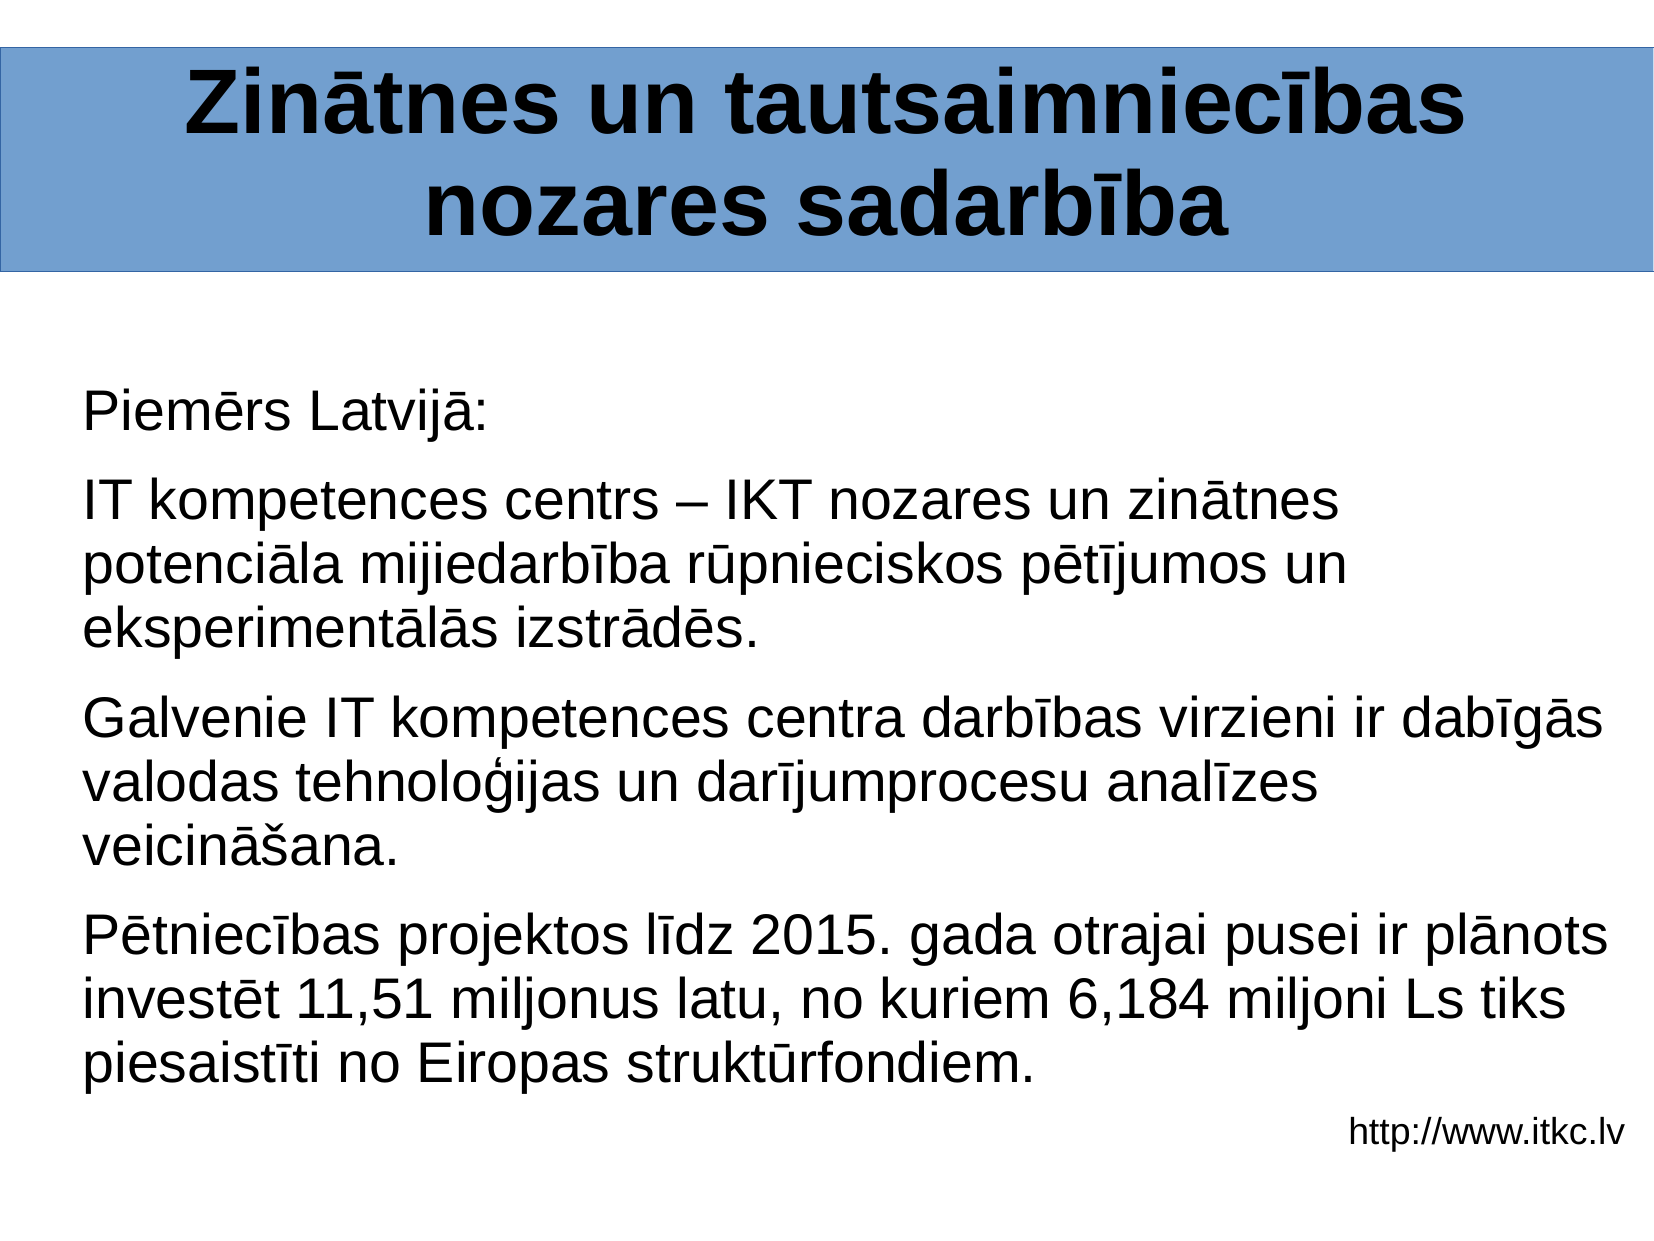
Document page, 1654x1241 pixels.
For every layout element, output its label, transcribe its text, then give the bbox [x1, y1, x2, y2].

title Zinātnes un tautsaimniecības nozares sadarbība [82, 49, 1571, 257]
text_box http://www.itkc.lv [47, 1110, 1626, 1191]
list Piemērs Latvijā: IT kompetences centrs – IKT nozares un zinātnes potenciāla mijiedarbība rūpnieciskos pētījumos un eksperimentālās izstrādēs. Galvenie IT kompetences centra darbības virzieni ir dabīgās valodas tehnoloģijas un darījumprocesu analīzes veicināšana. Pētniecības projektos līdz 2015. gada otrajai pusei ir plānots investēt 11,51 miljonus latu, no kuriem 6,184 miljoni Ls tiks piesaistīti no Eiropas struktūrfondiem. [82, 378, 1619, 1099]
text_box [0, 47, 1654, 272]
